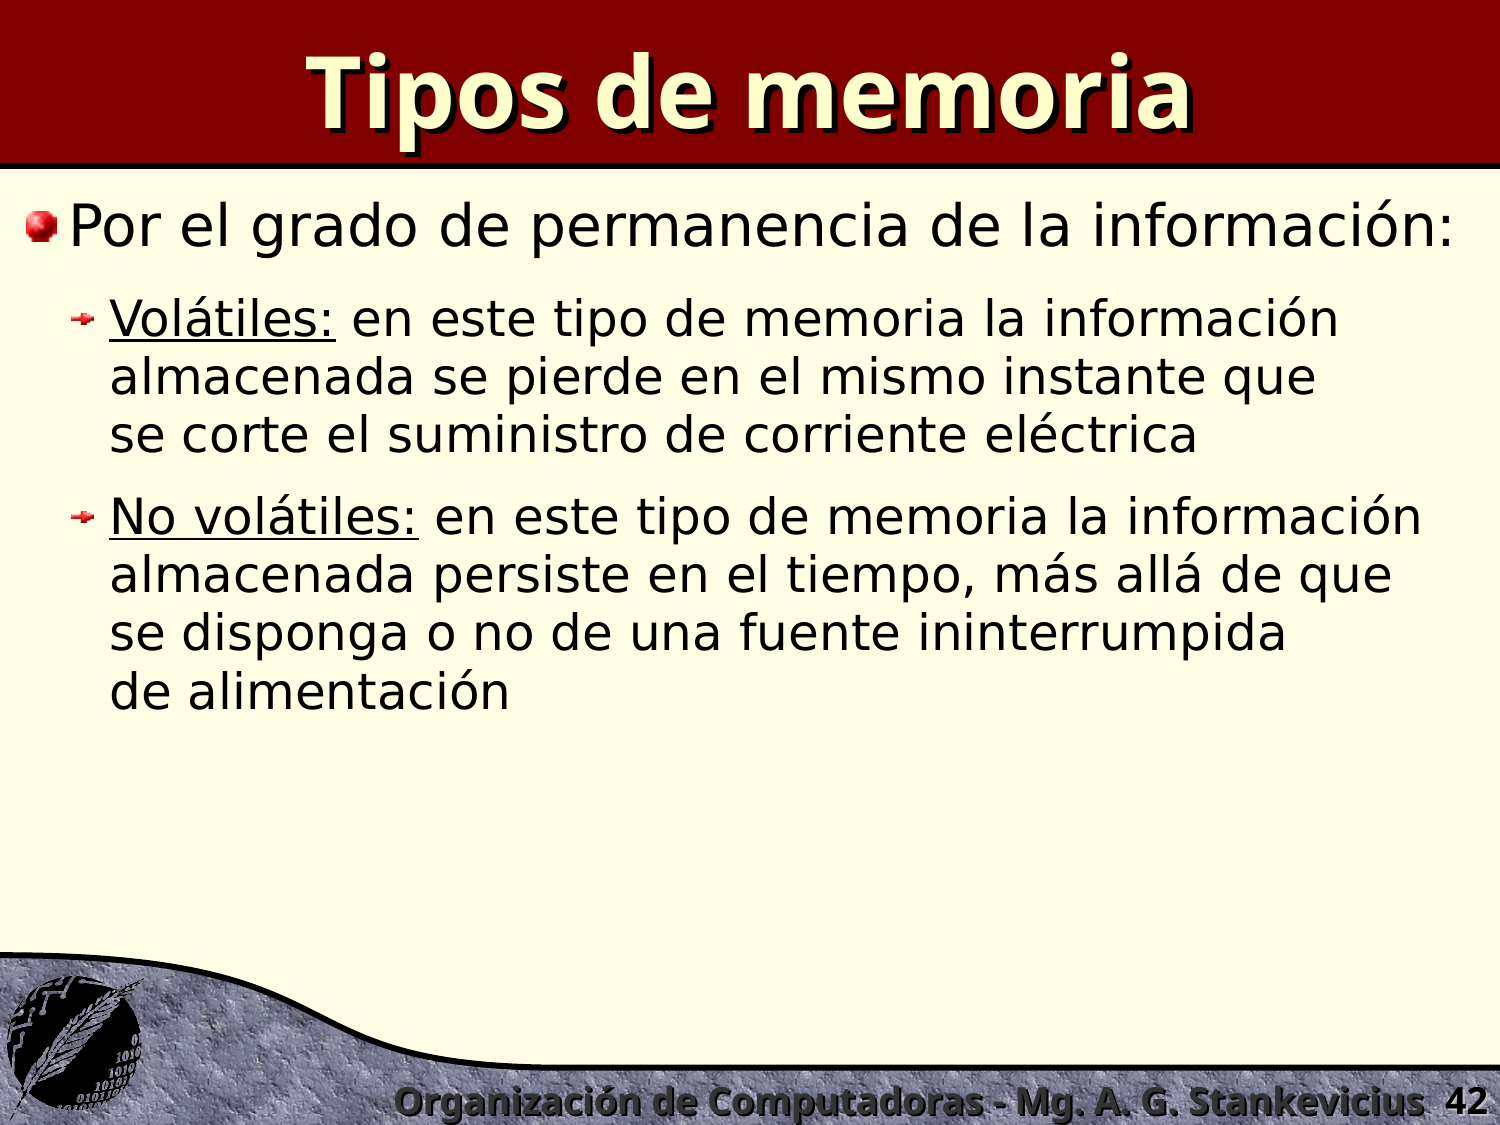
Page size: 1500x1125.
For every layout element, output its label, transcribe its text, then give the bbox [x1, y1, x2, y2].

picture [448, 1100, 455, 1110]
picture [0, 959, 1500, 1125]
list Por el grado de permanencia de la información: Volátiles: en este tipo de memoria la información almacenada se pierde en el mismo instante que se corte el suministro de corriente eléctrica No volátiles: en este tipo de memoria la información almacenada persiste en el tiempo, más allá de que se disponga o no de una fuente ininterrumpida de alimentación [11, 192, 1486, 935]
picture [1058, 1100, 1065, 1110]
title Tipos de memoria [15, 5, 1485, 160]
picture [802, 1100, 806, 1110]
